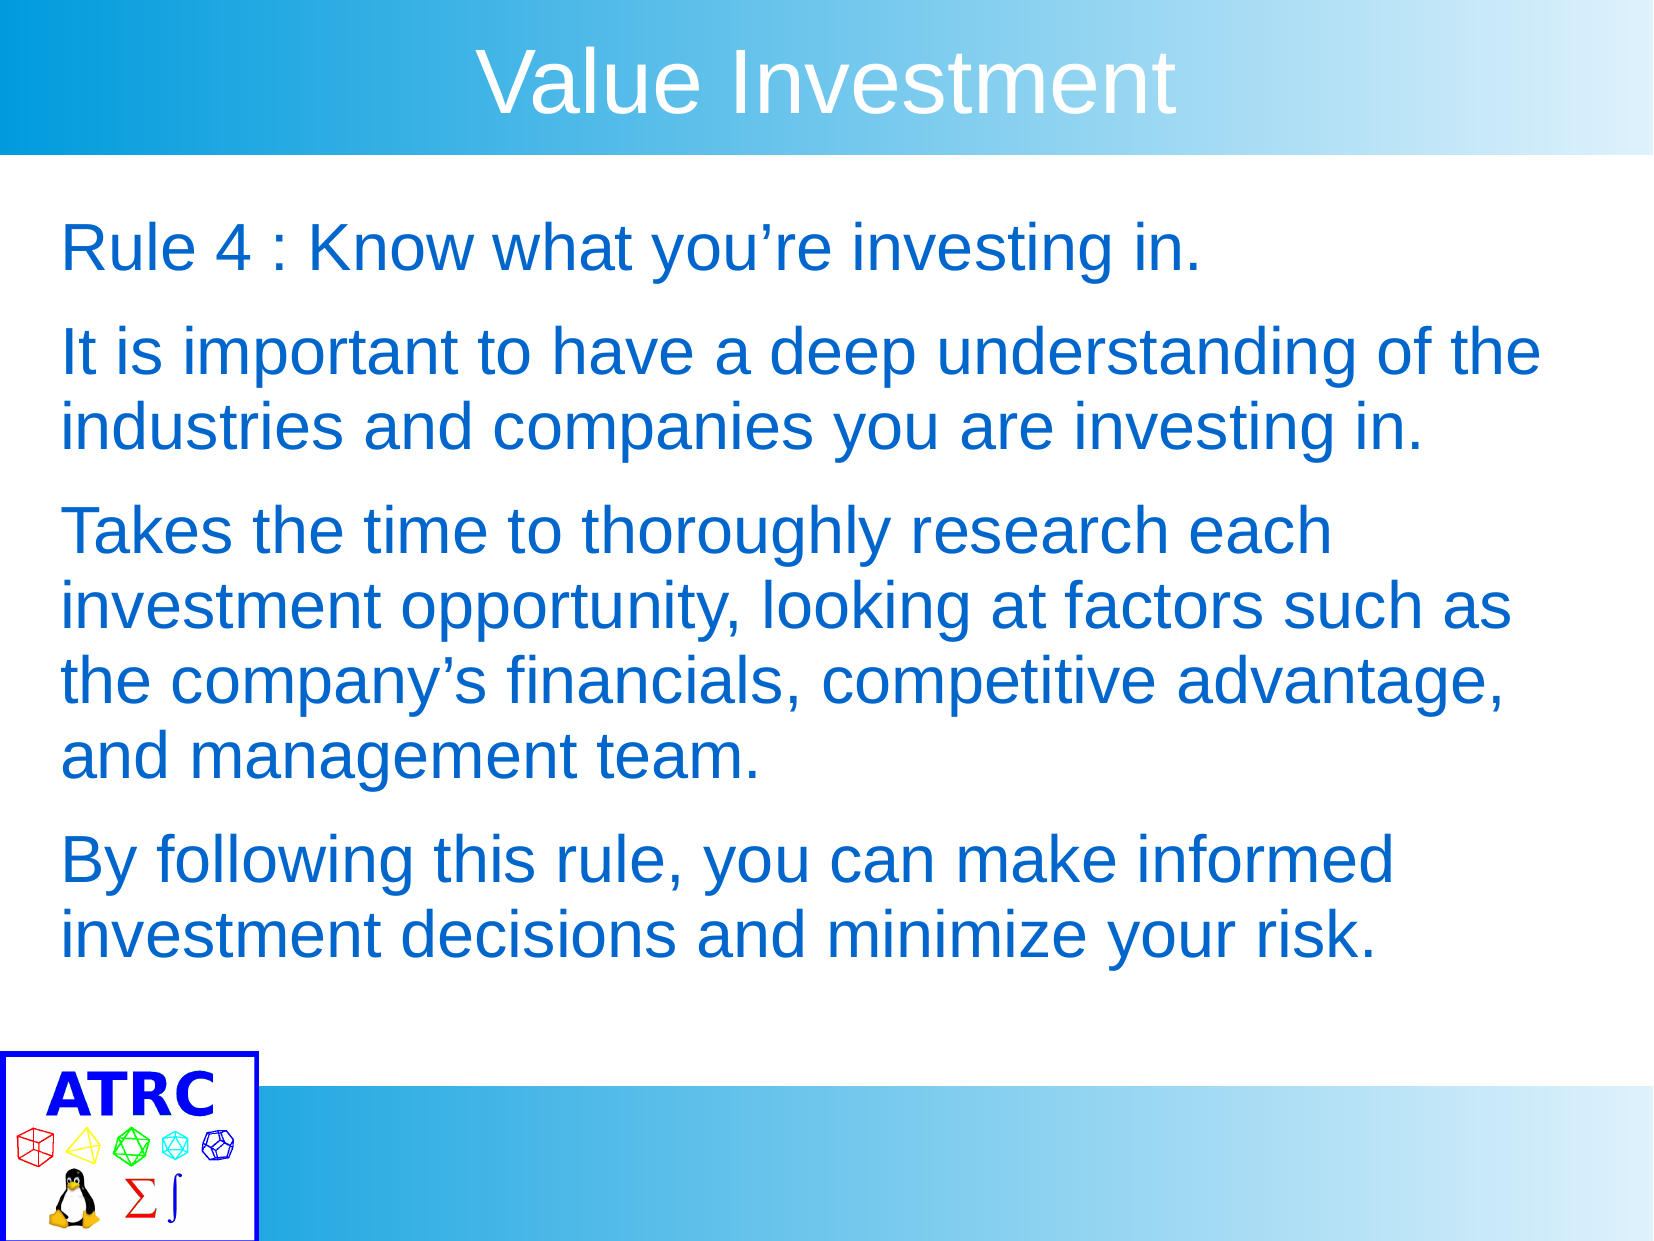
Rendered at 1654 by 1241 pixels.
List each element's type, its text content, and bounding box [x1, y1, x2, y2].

list Rule 4 : Know what you’re investing in. It is important to have a deep understanding of the industries and companies you are investing in. Takes the time to thoroughly research each investment opportunity, looking at factors such as the company’s financials, competitive advantage, and management team. By following this rule, you can make informed investment decisions and minimize your risk. [60, 210, 1549, 930]
picture [0, 1051, 259, 1241]
title Value Investment [82, 30, 1571, 135]
